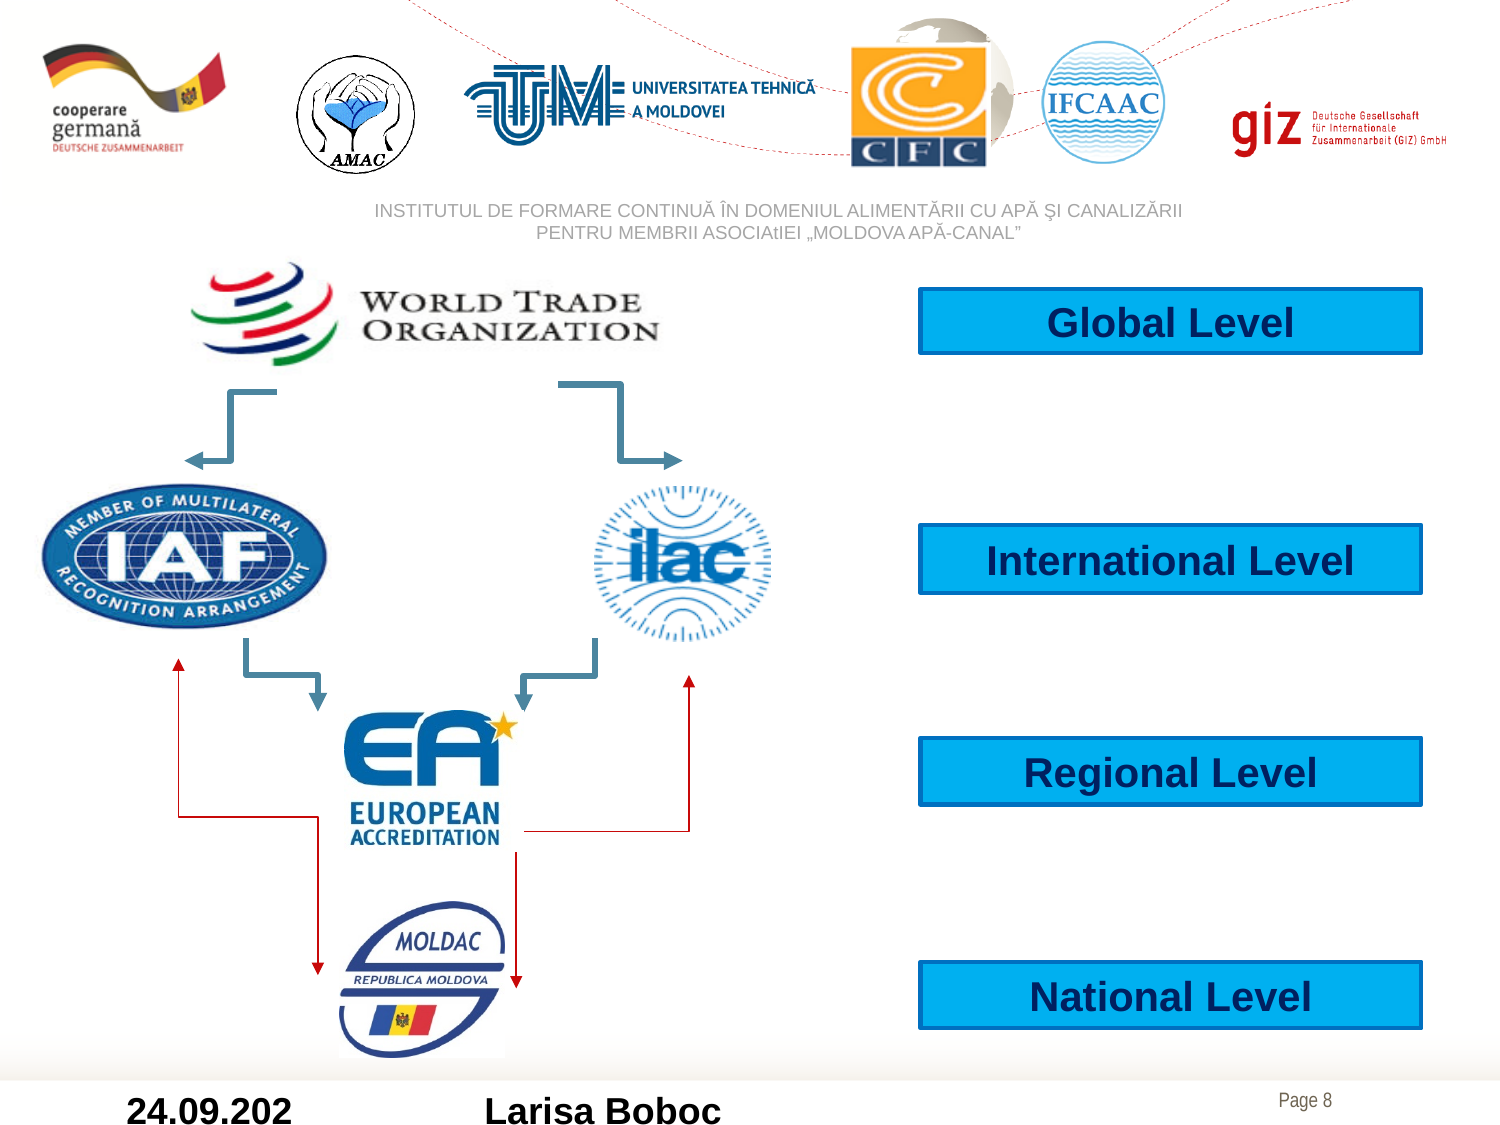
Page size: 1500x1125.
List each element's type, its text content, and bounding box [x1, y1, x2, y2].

footer Larisa Boboc [469, 1079, 1031, 1120]
picture [0, 901, 1500, 1081]
text_box Regional Level [920, 737, 1422, 805]
text_box Global Level [920, 289, 1422, 353]
picture [594, 486, 771, 642]
text_box INSTITUTUL DE FORMARE CONTINUĂ ÎN DOMENIUL ALIMENTĂRII CU APĂ ŞI CANALIZĂRII PENTRU MEMBRII ASOCIAtIEI „MOLDOVA APĂ-CANAL” [190, 170, 1366, 251]
picture [174, 252, 685, 378]
text_box National Level [920, 961, 1422, 1029]
slide_number 13.07.2021 [111, 1079, 324, 1120]
picture [0, 0, 1500, 206]
text_box International Level [920, 525, 1422, 593]
picture [24, 475, 345, 639]
picture [344, 710, 524, 852]
